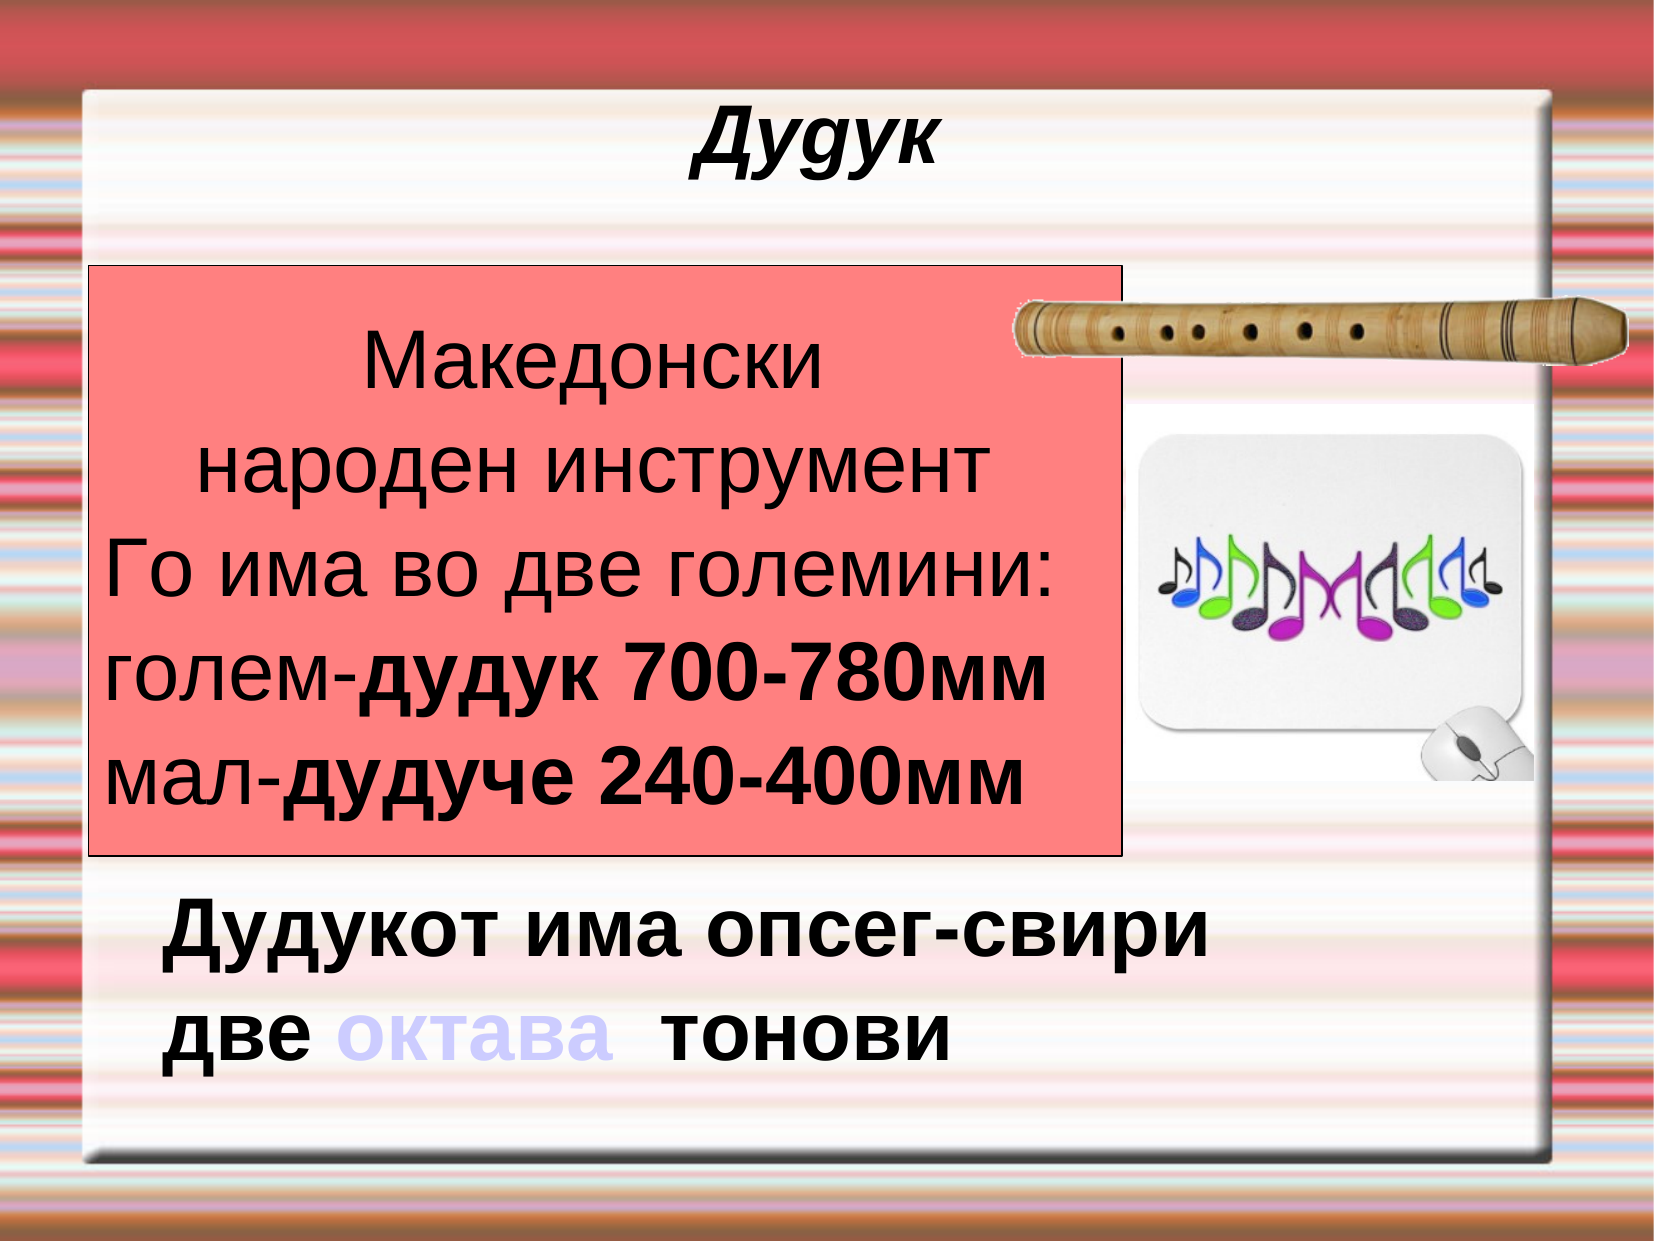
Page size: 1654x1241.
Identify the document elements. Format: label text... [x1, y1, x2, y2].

title Дудук [88, 0, 1546, 295]
text_box Македонски народен инструмент Го има во две големини: голем-дудук 700-780мм мал-дудуче 240-400мм [88, 265, 1123, 857]
picture [0, 0, 1654, 1241]
text_box Дудукот има опсег-свири две октава тонови [147, 862, 1270, 1093]
